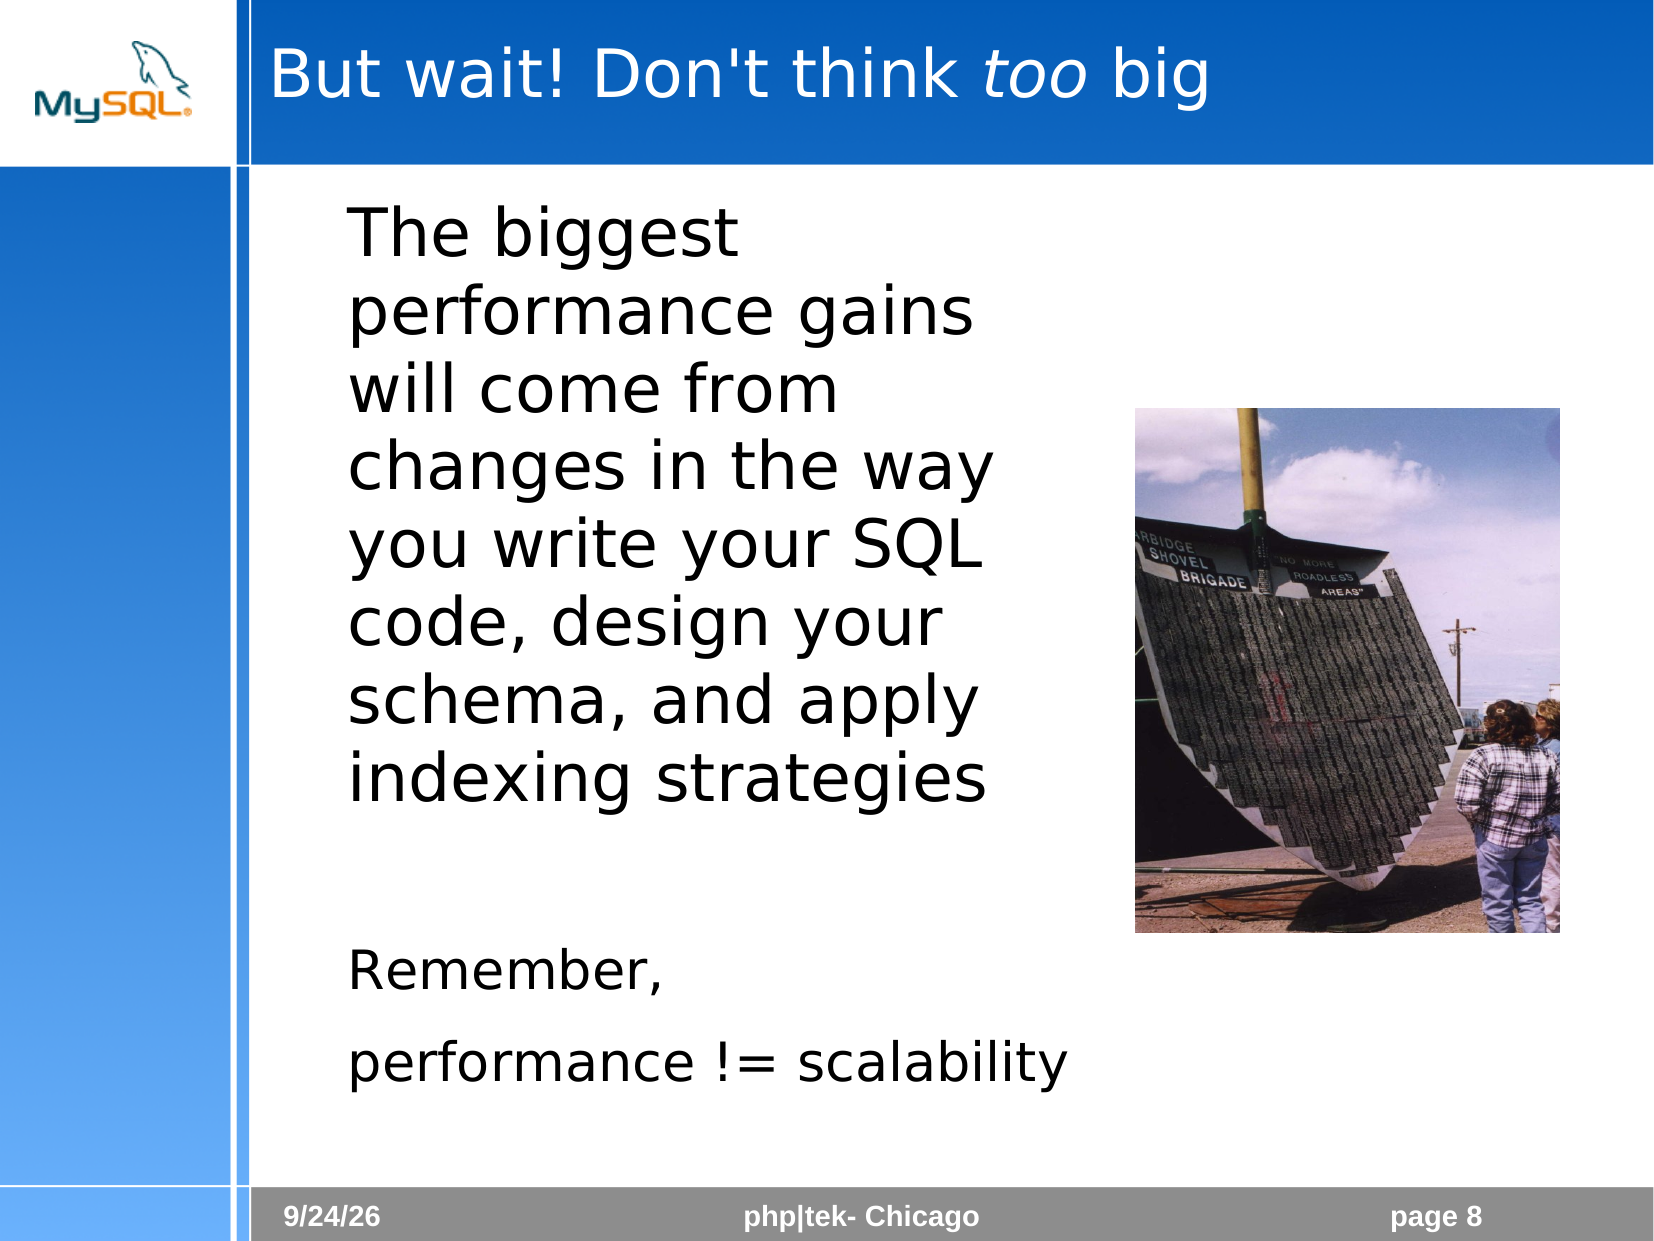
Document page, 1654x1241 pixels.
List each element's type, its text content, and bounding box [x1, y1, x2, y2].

picture [0, 0, 1654, 1241]
picture [35, 41, 192, 123]
list The biggest performance gains will come from changes in the way you write your SQL code, design your schema, and apply indexing strategies Remember, performance != scalability [284, 194, 1085, 1095]
title But wait! Don't think too big [268, 11, 1494, 137]
